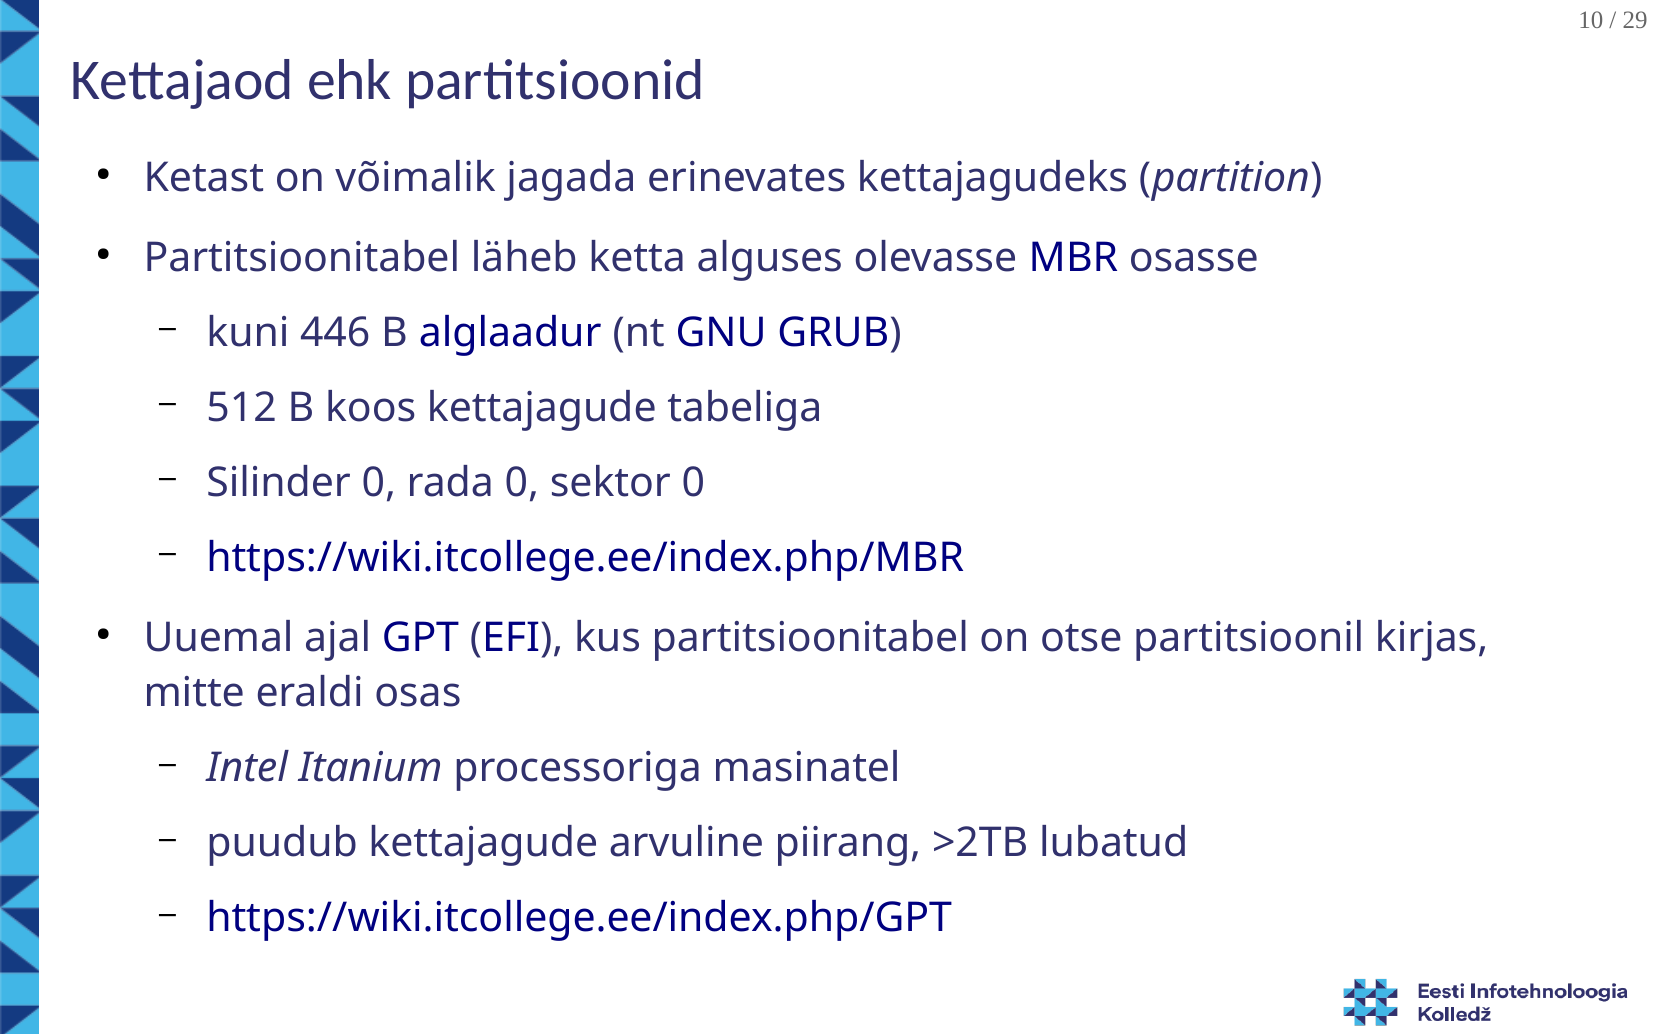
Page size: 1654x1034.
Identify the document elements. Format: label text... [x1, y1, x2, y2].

list Ketast on võimalik jagada erinevates kettajagudeks (partition) Partitsioonitabel läheb ketta alguses olevasse MBR osasse kuni 446 B alglaadur (nt GNU GRUB) 512 B koos kettajagude tabeliga Silinder 0, rada 0, sektor 0 https://wiki.itcollege.ee/index.php/MBR Uuemal ajal GPT (EFI), kus partitsioonitabel on otse partitsioonil kirjas, mitte eraldi osas Intel Itanium processoriga masinatel puudub kettajagude arvuline piirang, >2TB lubatud https://wiki.itcollege.ee/index.php/GPT [80, 147, 1595, 945]
title Kettajaod ehk partitsioonid [70, 52, 1630, 120]
